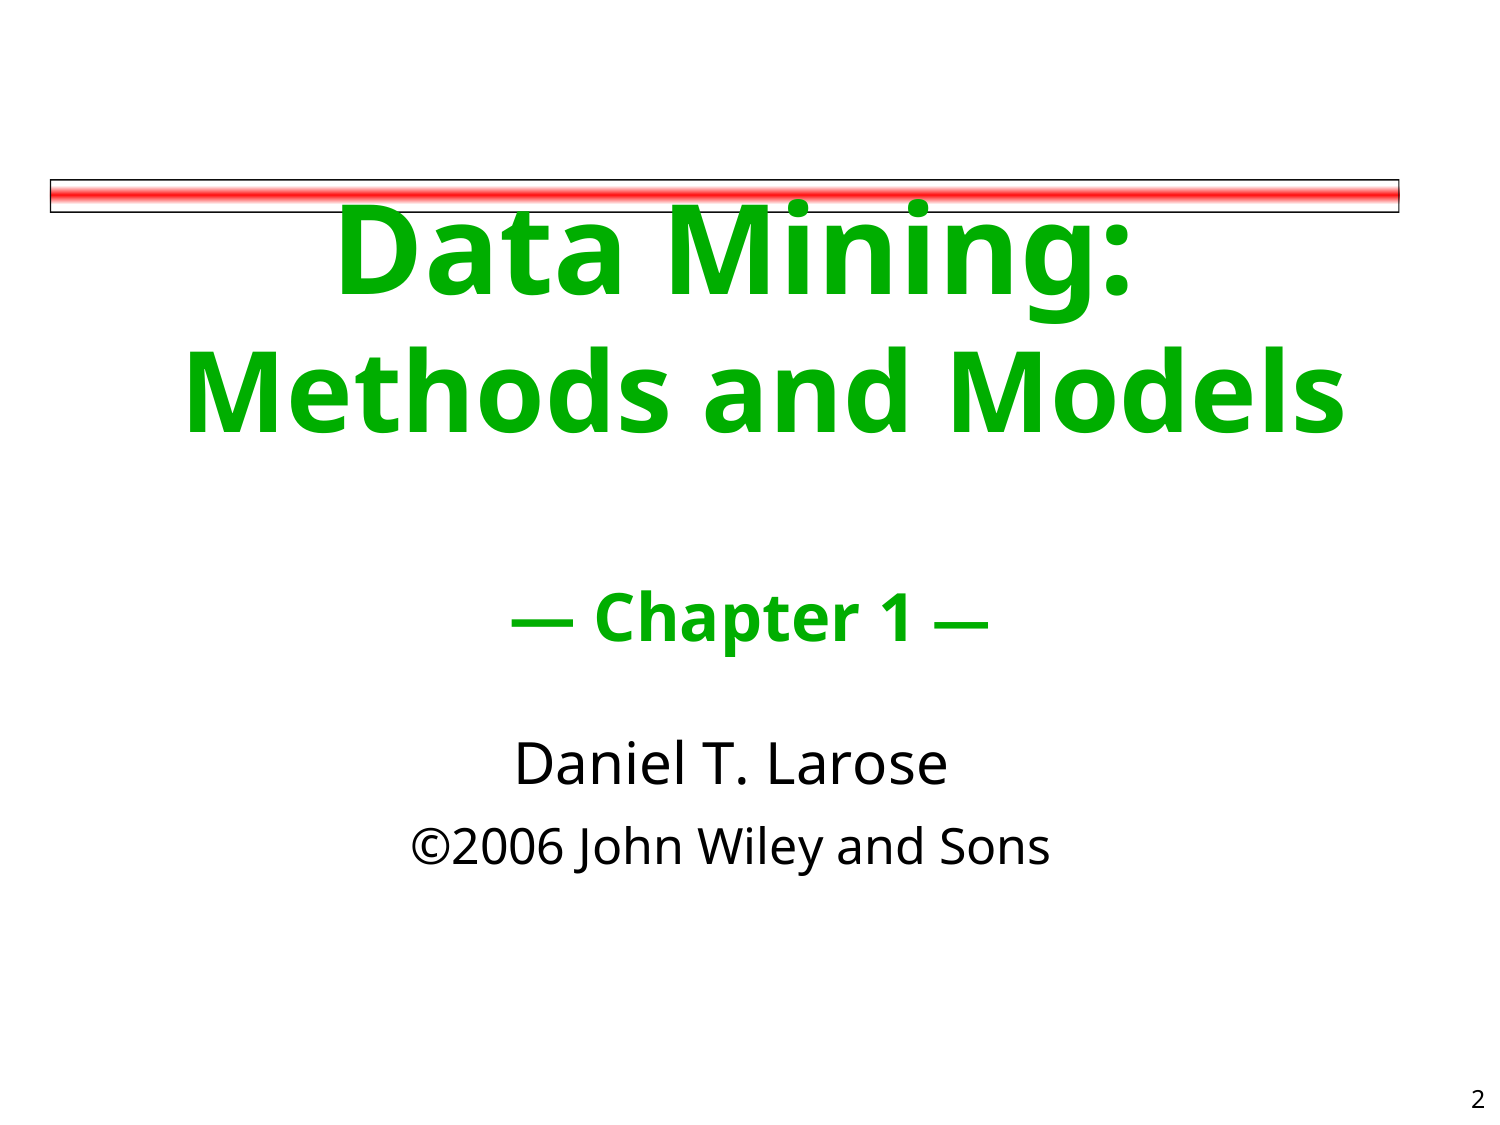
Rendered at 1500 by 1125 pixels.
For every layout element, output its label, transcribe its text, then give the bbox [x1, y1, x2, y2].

list Daniel T. Larose ©2006 John Wiley and Sons [49, 711, 1413, 1087]
title Data Mining: Methods and Models — Chapter 1 — [87, 27, 1413, 663]
text_box <number> [1187, 1062, 1500, 1125]
